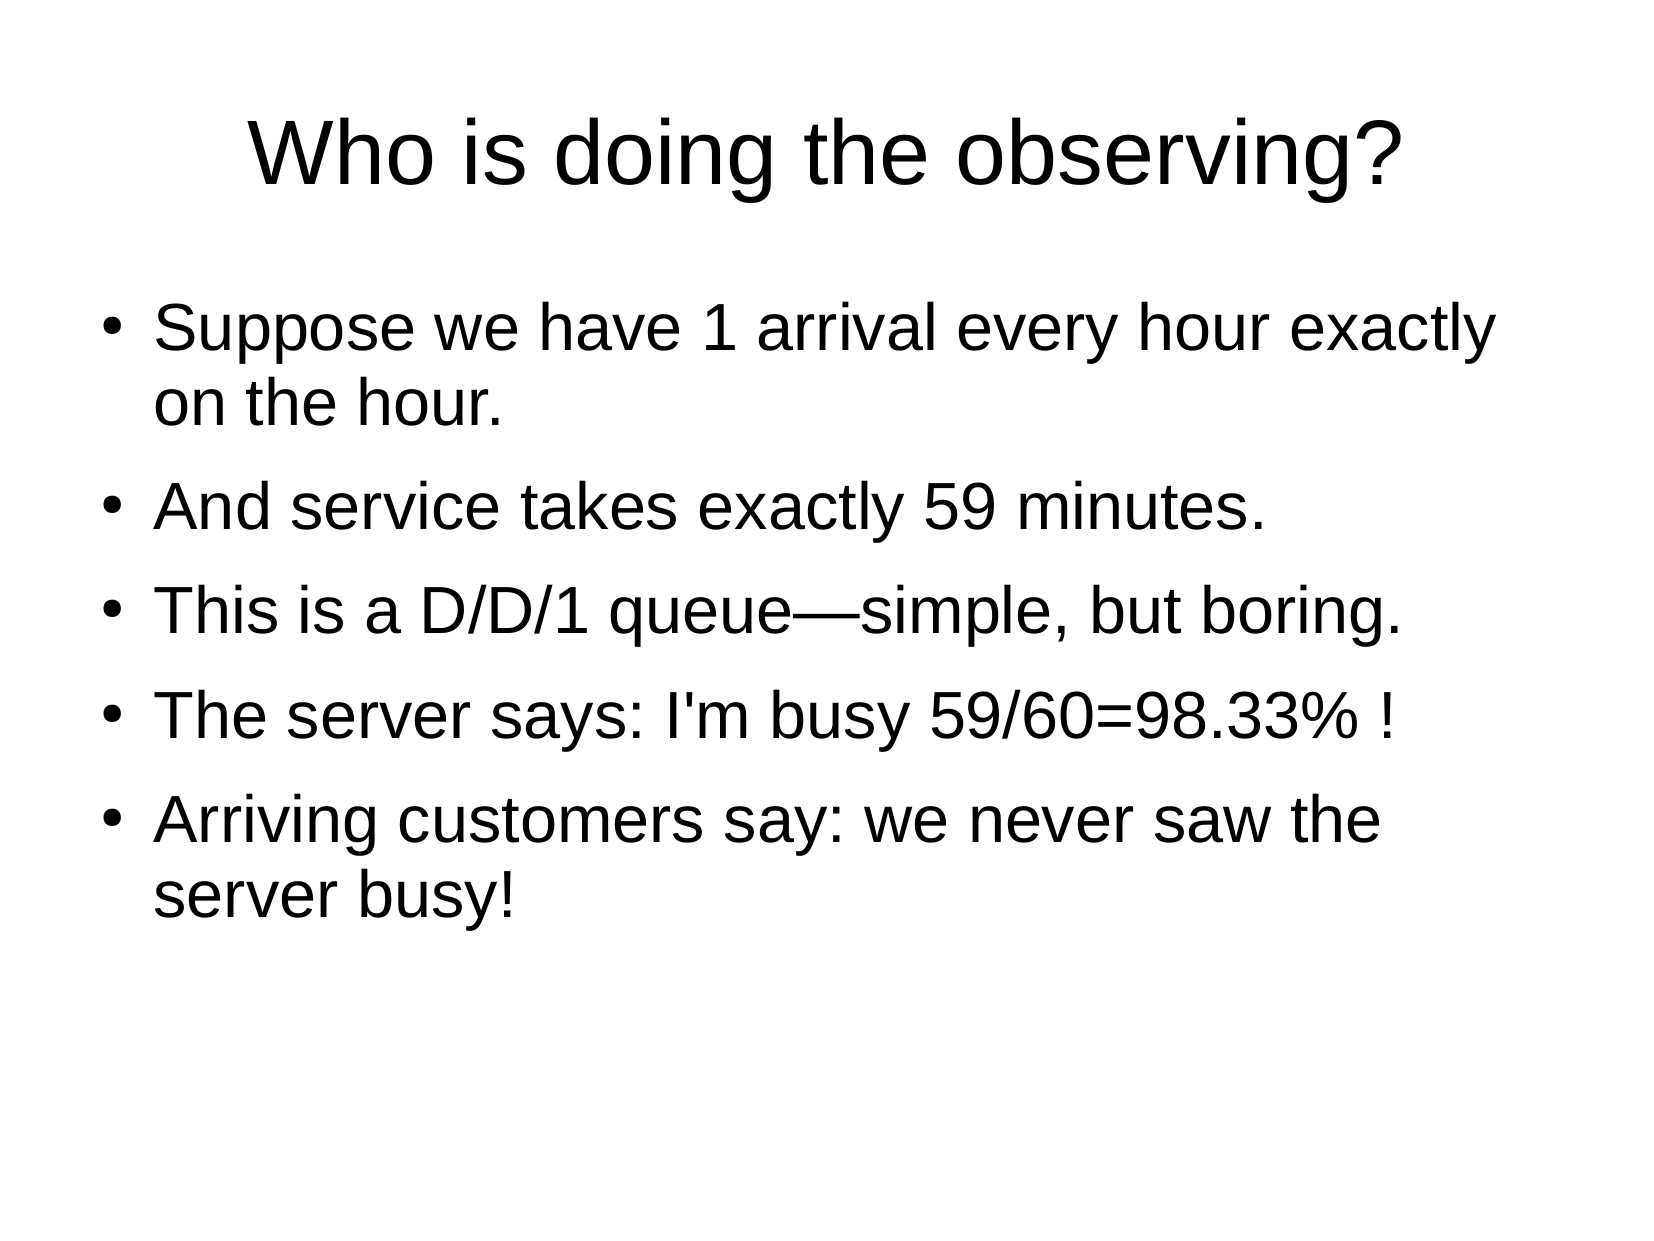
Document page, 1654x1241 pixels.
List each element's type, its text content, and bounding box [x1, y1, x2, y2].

title Who is doing the observing? [82, 56, 1571, 250]
list Suppose we have 1 arrival every hour exactly on the hour. And service takes exactly 59 minutes. This is a D/D/1 queue—simple, but boring. The server says: I'm busy 59/60=98.33% ! Arriving customers say: we never saw the server busy! [82, 290, 1571, 1109]
